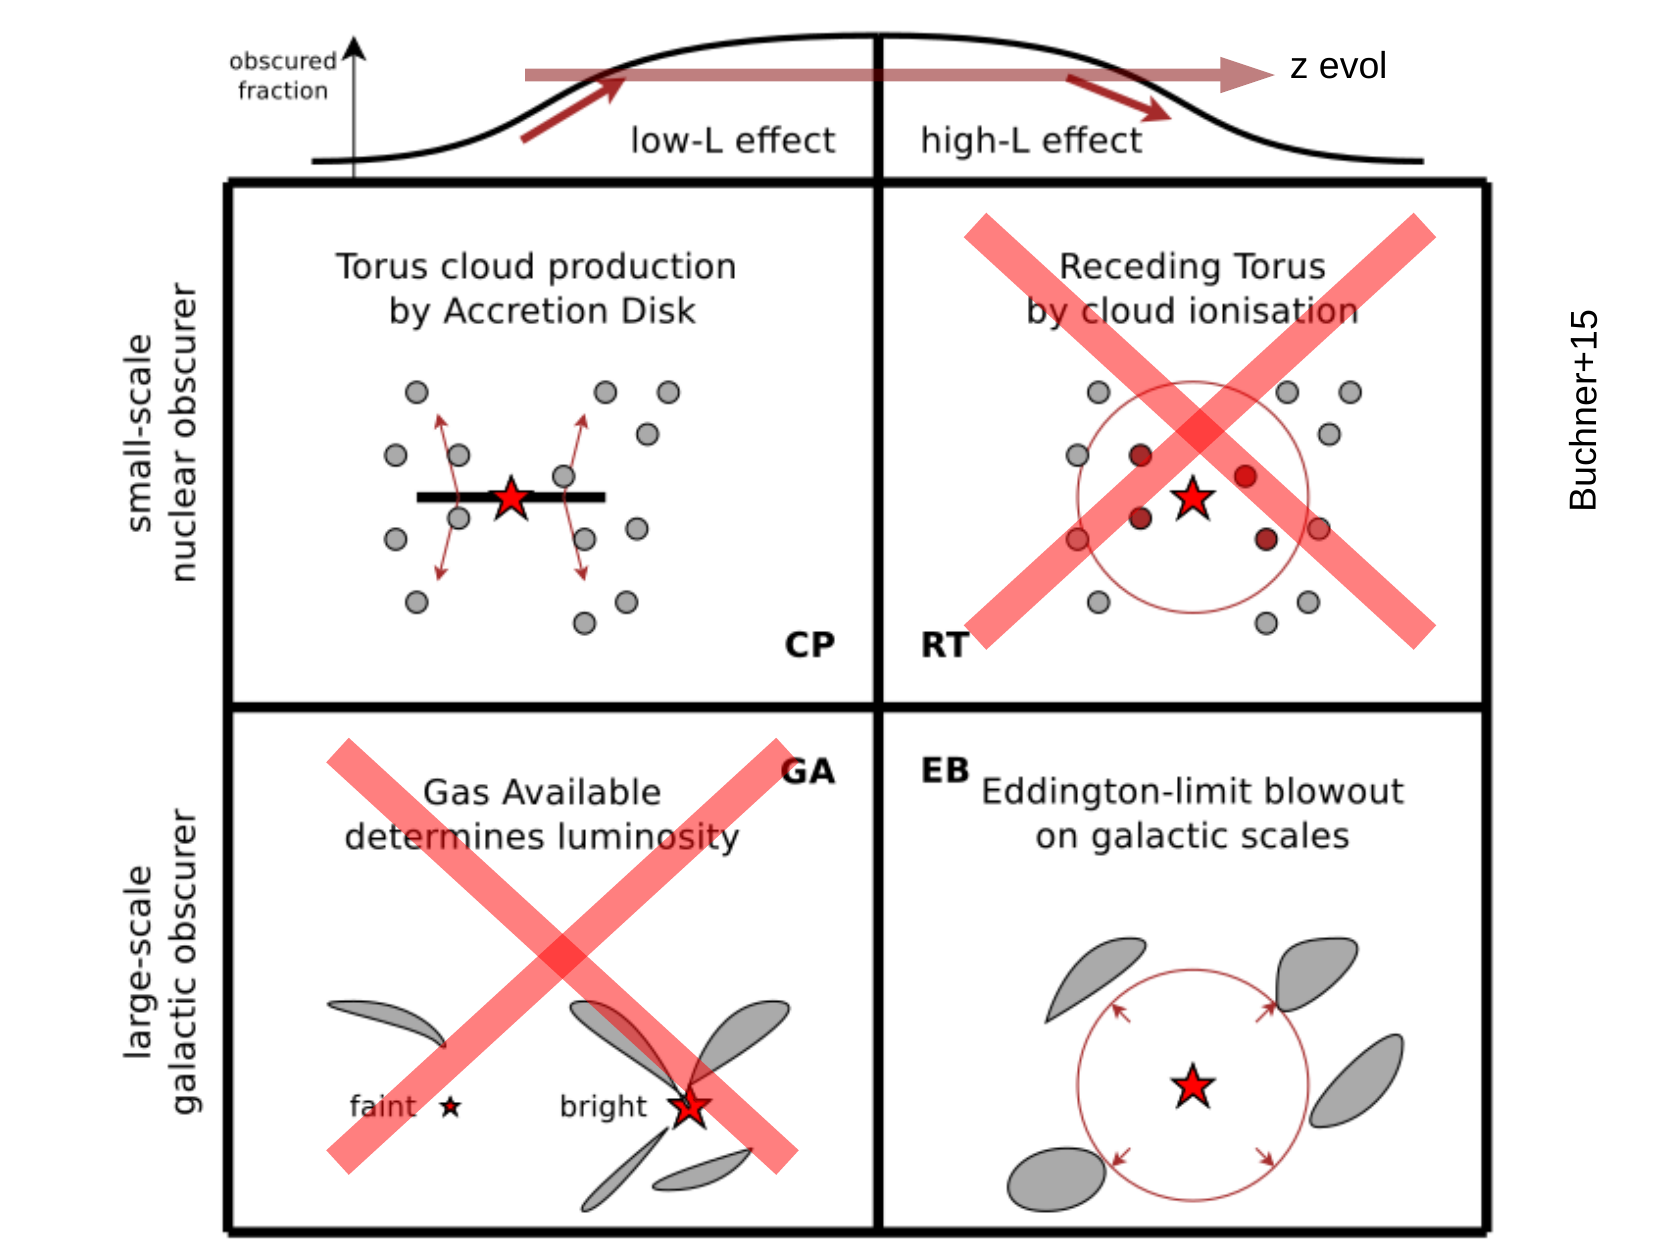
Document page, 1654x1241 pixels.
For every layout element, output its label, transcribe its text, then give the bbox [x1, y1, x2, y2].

text_box Buchner+15 [1554, 294, 1613, 563]
text_box z evol [1275, 37, 1463, 95]
picture [90, 14, 1521, 1241]
